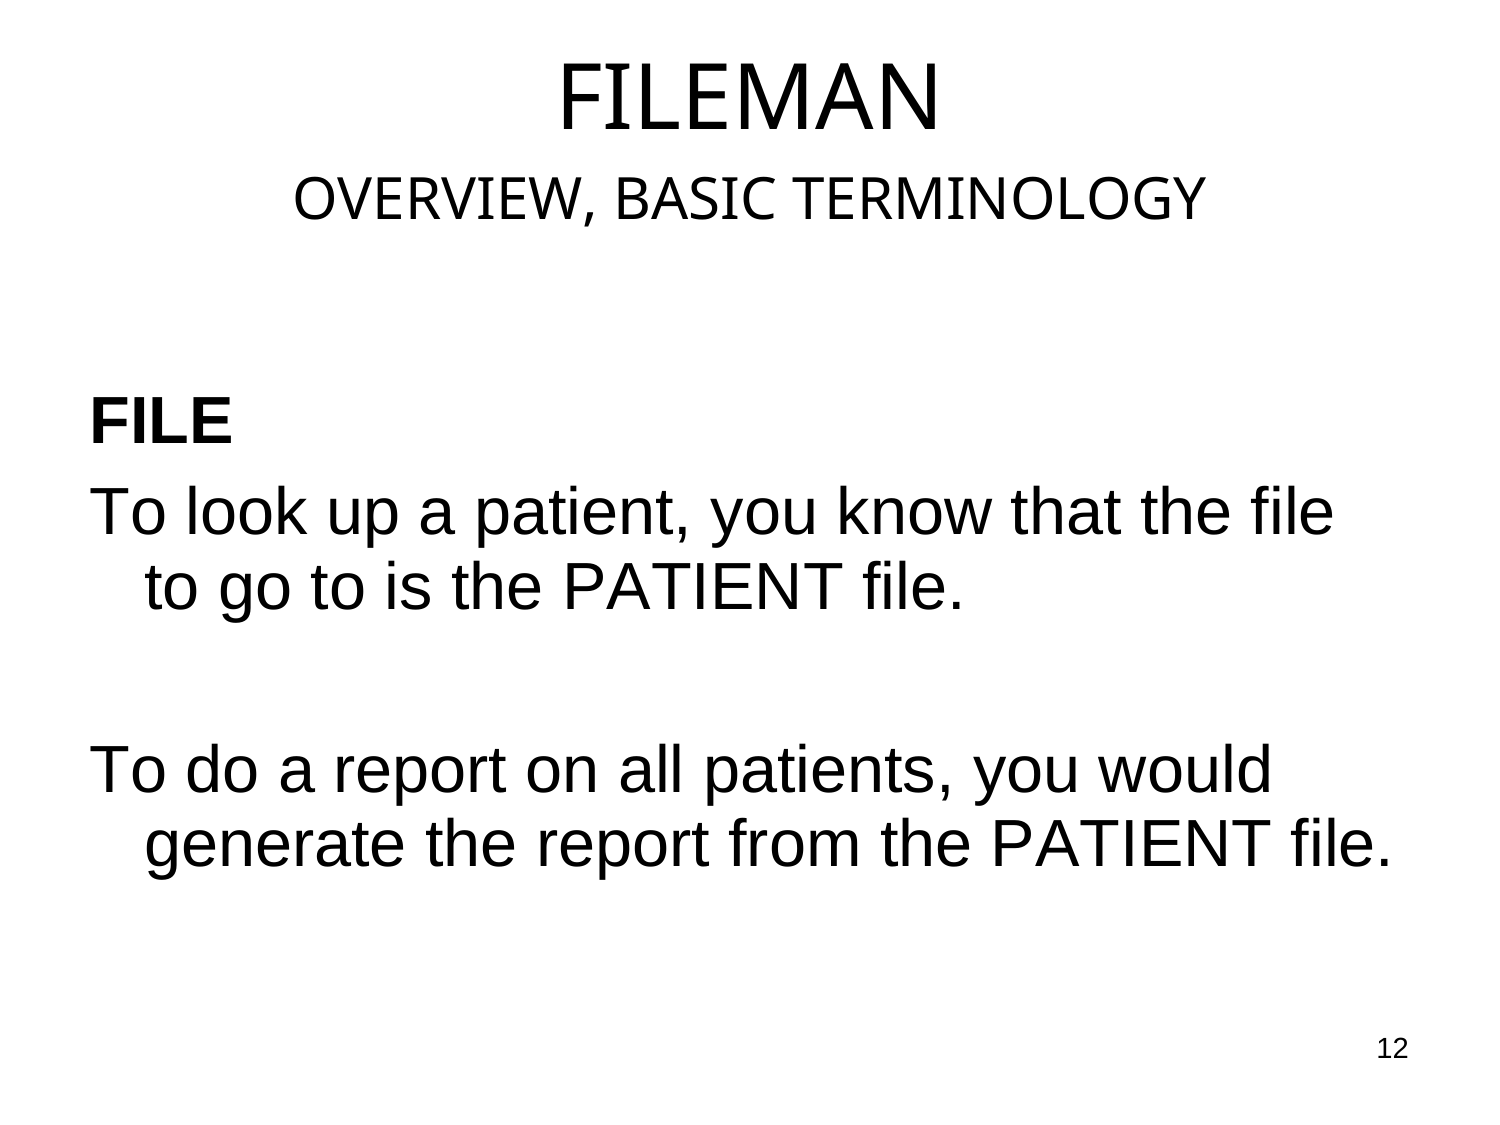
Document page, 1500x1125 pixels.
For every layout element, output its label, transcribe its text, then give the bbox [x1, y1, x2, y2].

list FILE To look up a patient, you know that the file to go to is the PATIENT file. To do a report on all patients, you would generate the report from the PATIENT file. [75, 375, 1426, 1006]
title FILEMAN OVERVIEW, BASIC TERMINOLOGY [75, 18, 1426, 375]
